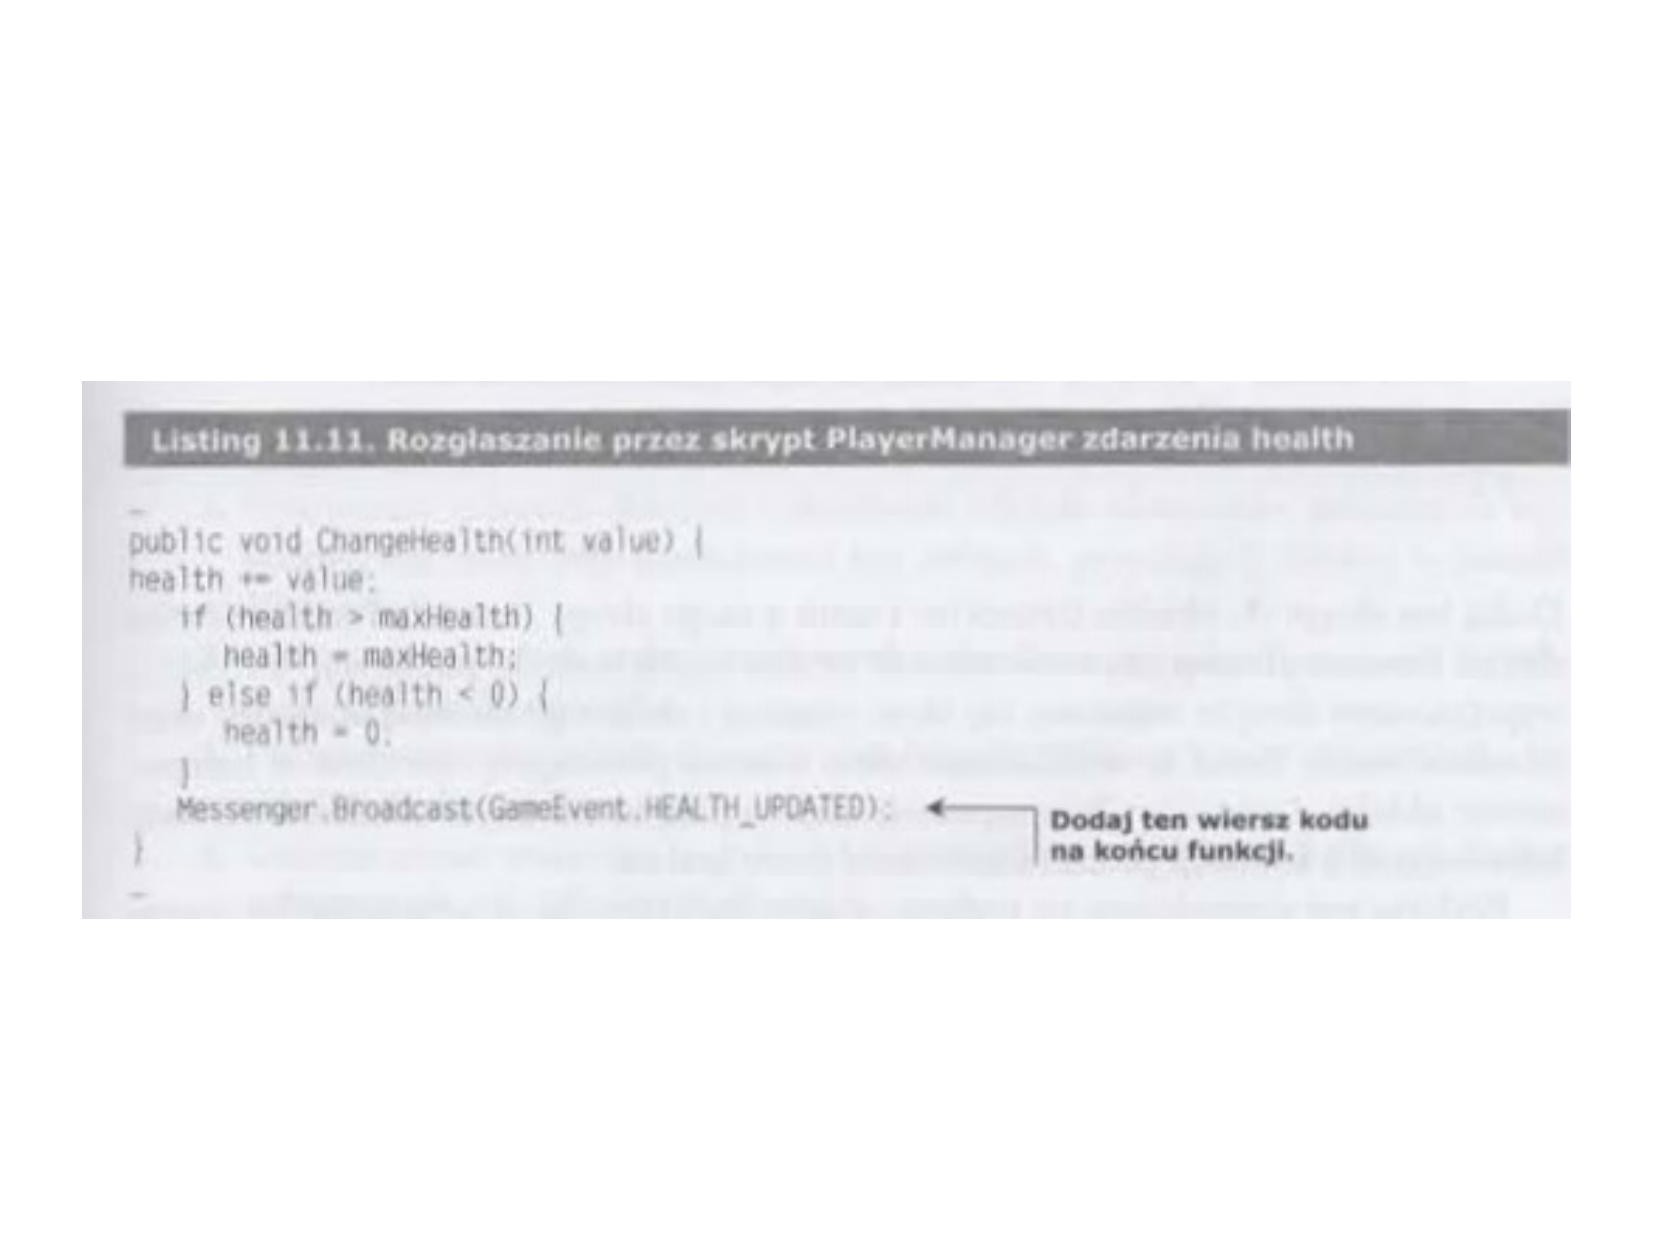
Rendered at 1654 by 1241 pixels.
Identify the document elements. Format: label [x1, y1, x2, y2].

picture [82, 381, 1571, 919]
